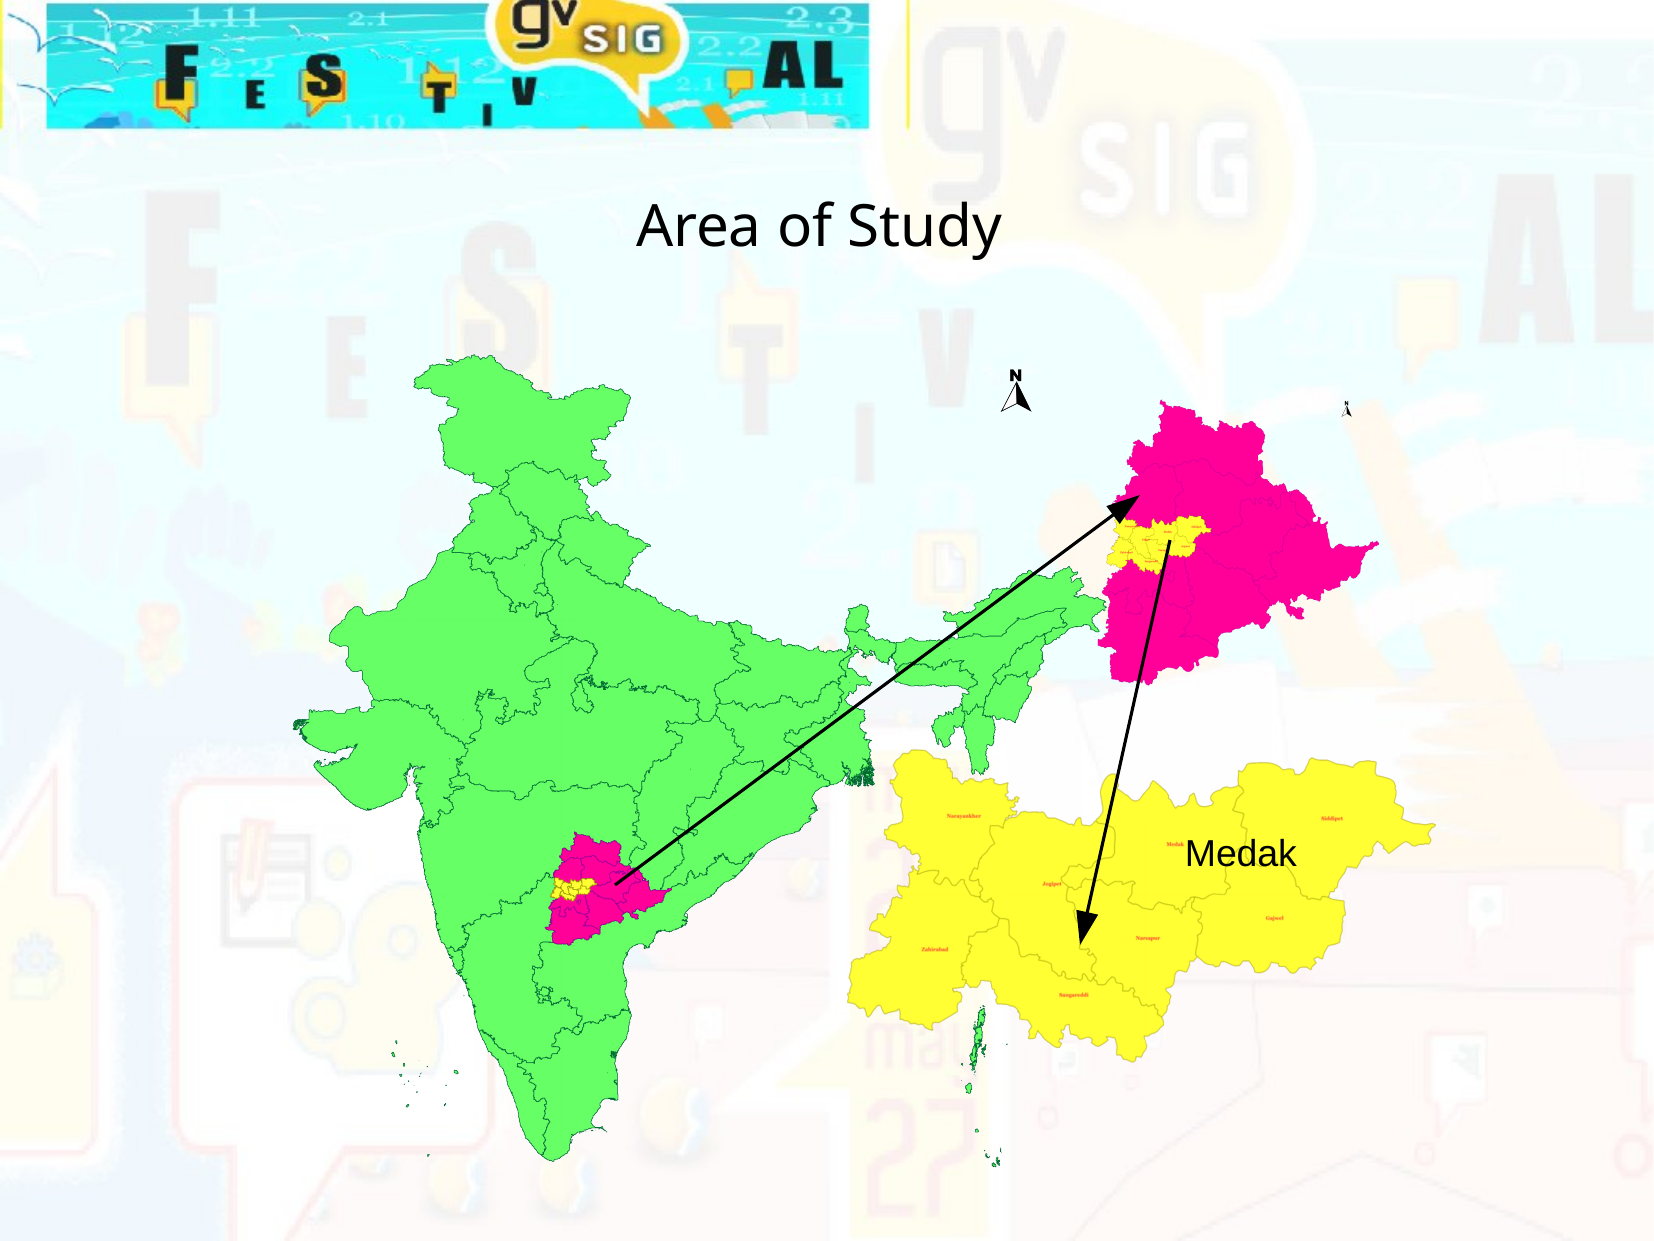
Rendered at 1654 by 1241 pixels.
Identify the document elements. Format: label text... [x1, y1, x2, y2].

title Area of Study [82, 120, 1571, 328]
picture [0, 0, 1654, 1241]
text_box Medak [1170, 825, 1437, 882]
